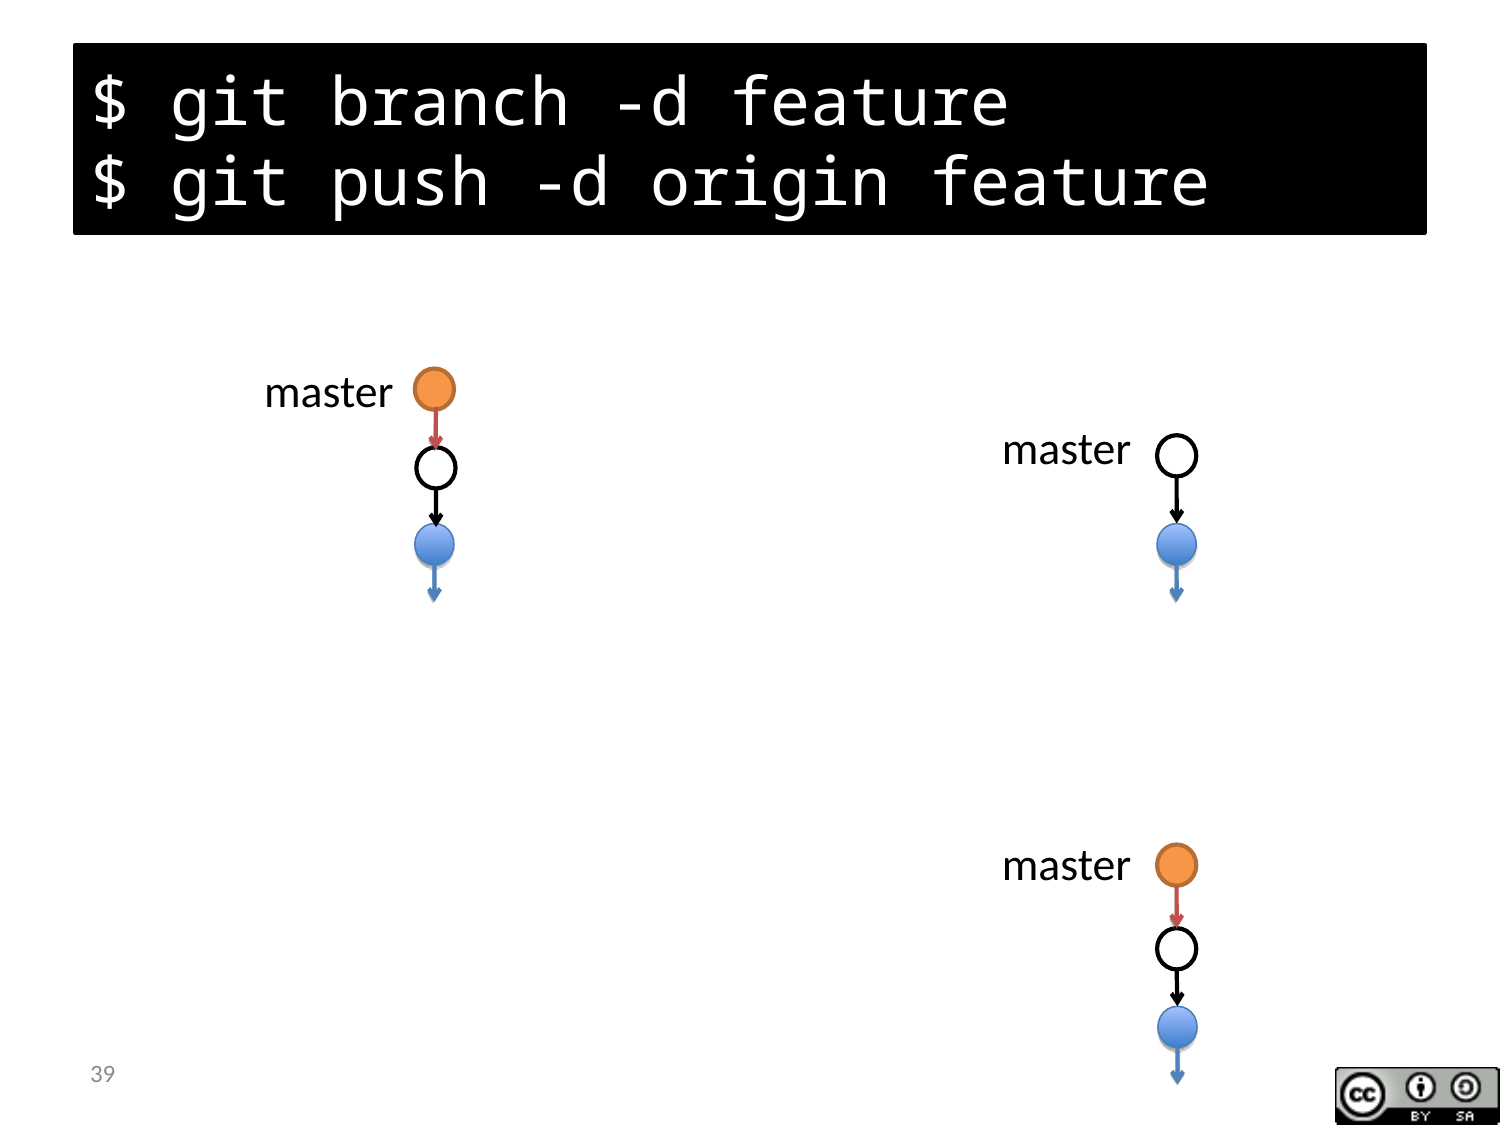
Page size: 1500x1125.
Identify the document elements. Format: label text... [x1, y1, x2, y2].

text_box [1157, 928, 1198, 1048]
slide_number <number> [75, 1042, 425, 1103]
text_box [1157, 844, 1197, 886]
title $ git branch -d feature $ git push -d origin feature [75, 45, 1425, 233]
text_box master [232, 354, 425, 425]
picture [1335, 1067, 1500, 1125]
text_box [414, 368, 455, 410]
text_box master [970, 410, 1163, 481]
text_box master [970, 827, 1163, 898]
text_box [1157, 435, 1197, 565]
text_box [414, 447, 456, 565]
